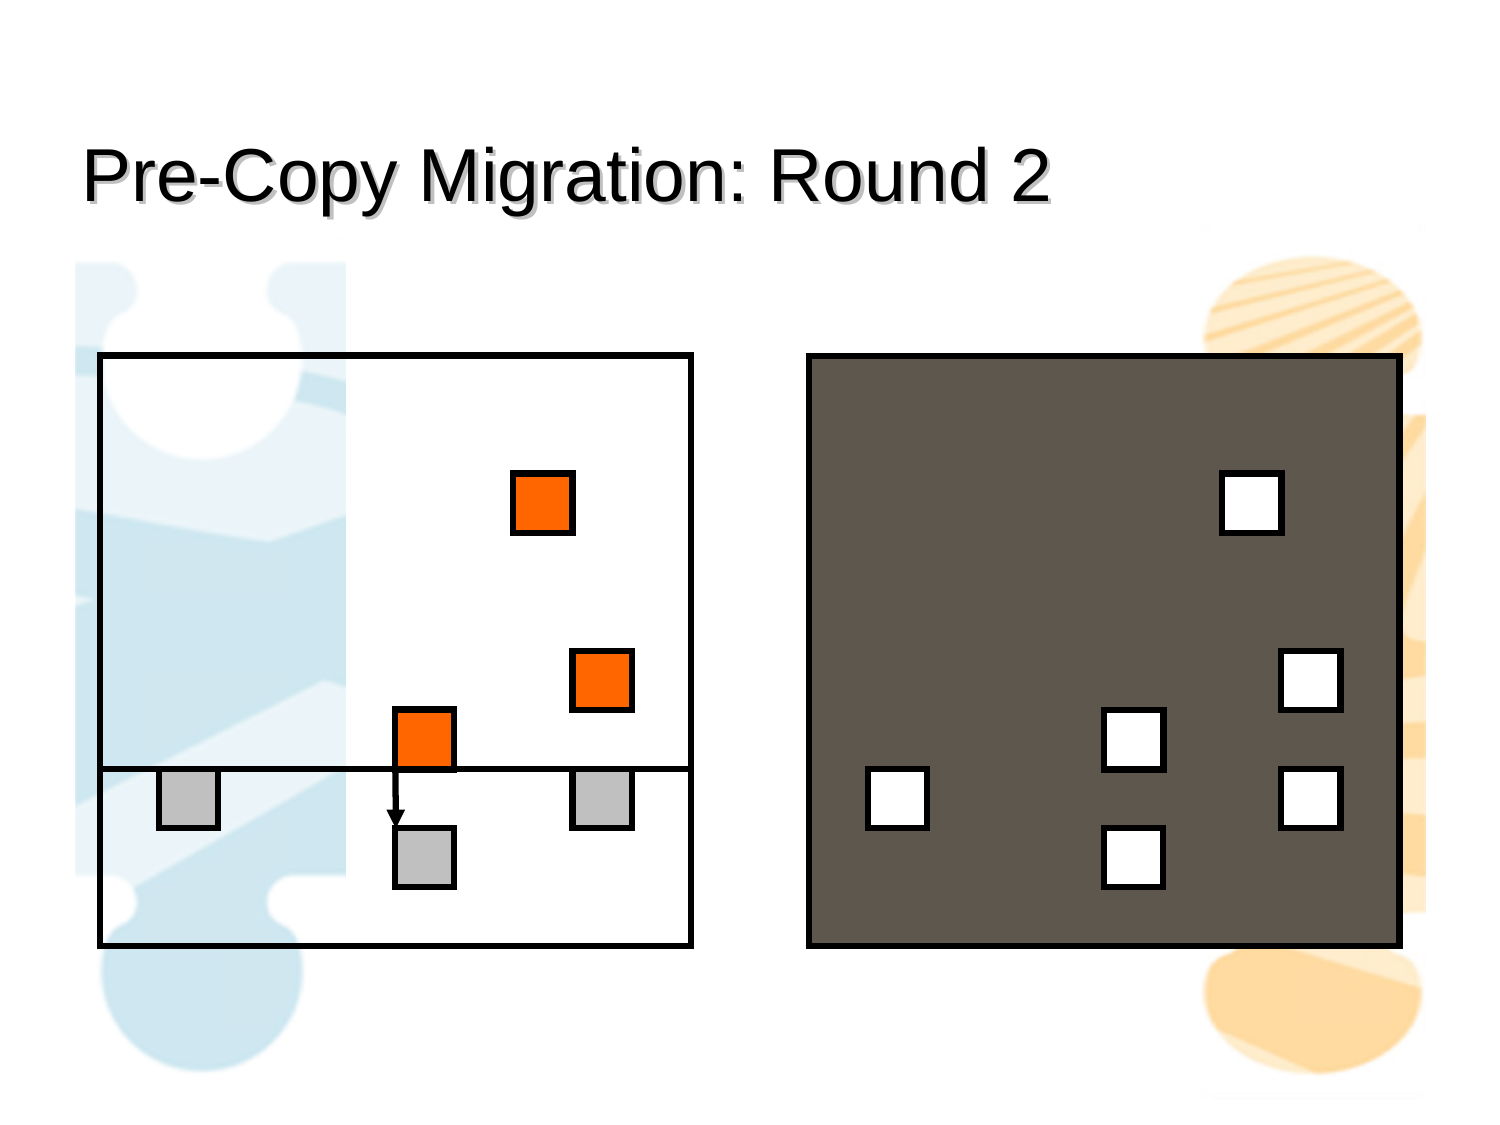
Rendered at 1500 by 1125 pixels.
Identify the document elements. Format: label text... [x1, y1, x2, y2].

picture [75, 237, 346, 1100]
text_box [159, 772, 219, 829]
text_box [513, 473, 573, 534]
picture [103, 772, 346, 943]
text_box [808, 355, 1400, 947]
text_box [395, 827, 455, 888]
text_box [395, 709, 455, 770]
title Pre-Copy Migration: Round 2 [66, 37, 1342, 225]
text_box [572, 772, 632, 829]
picture [103, 359, 346, 766]
text_box [572, 650, 632, 711]
picture [1200, 224, 1426, 1100]
